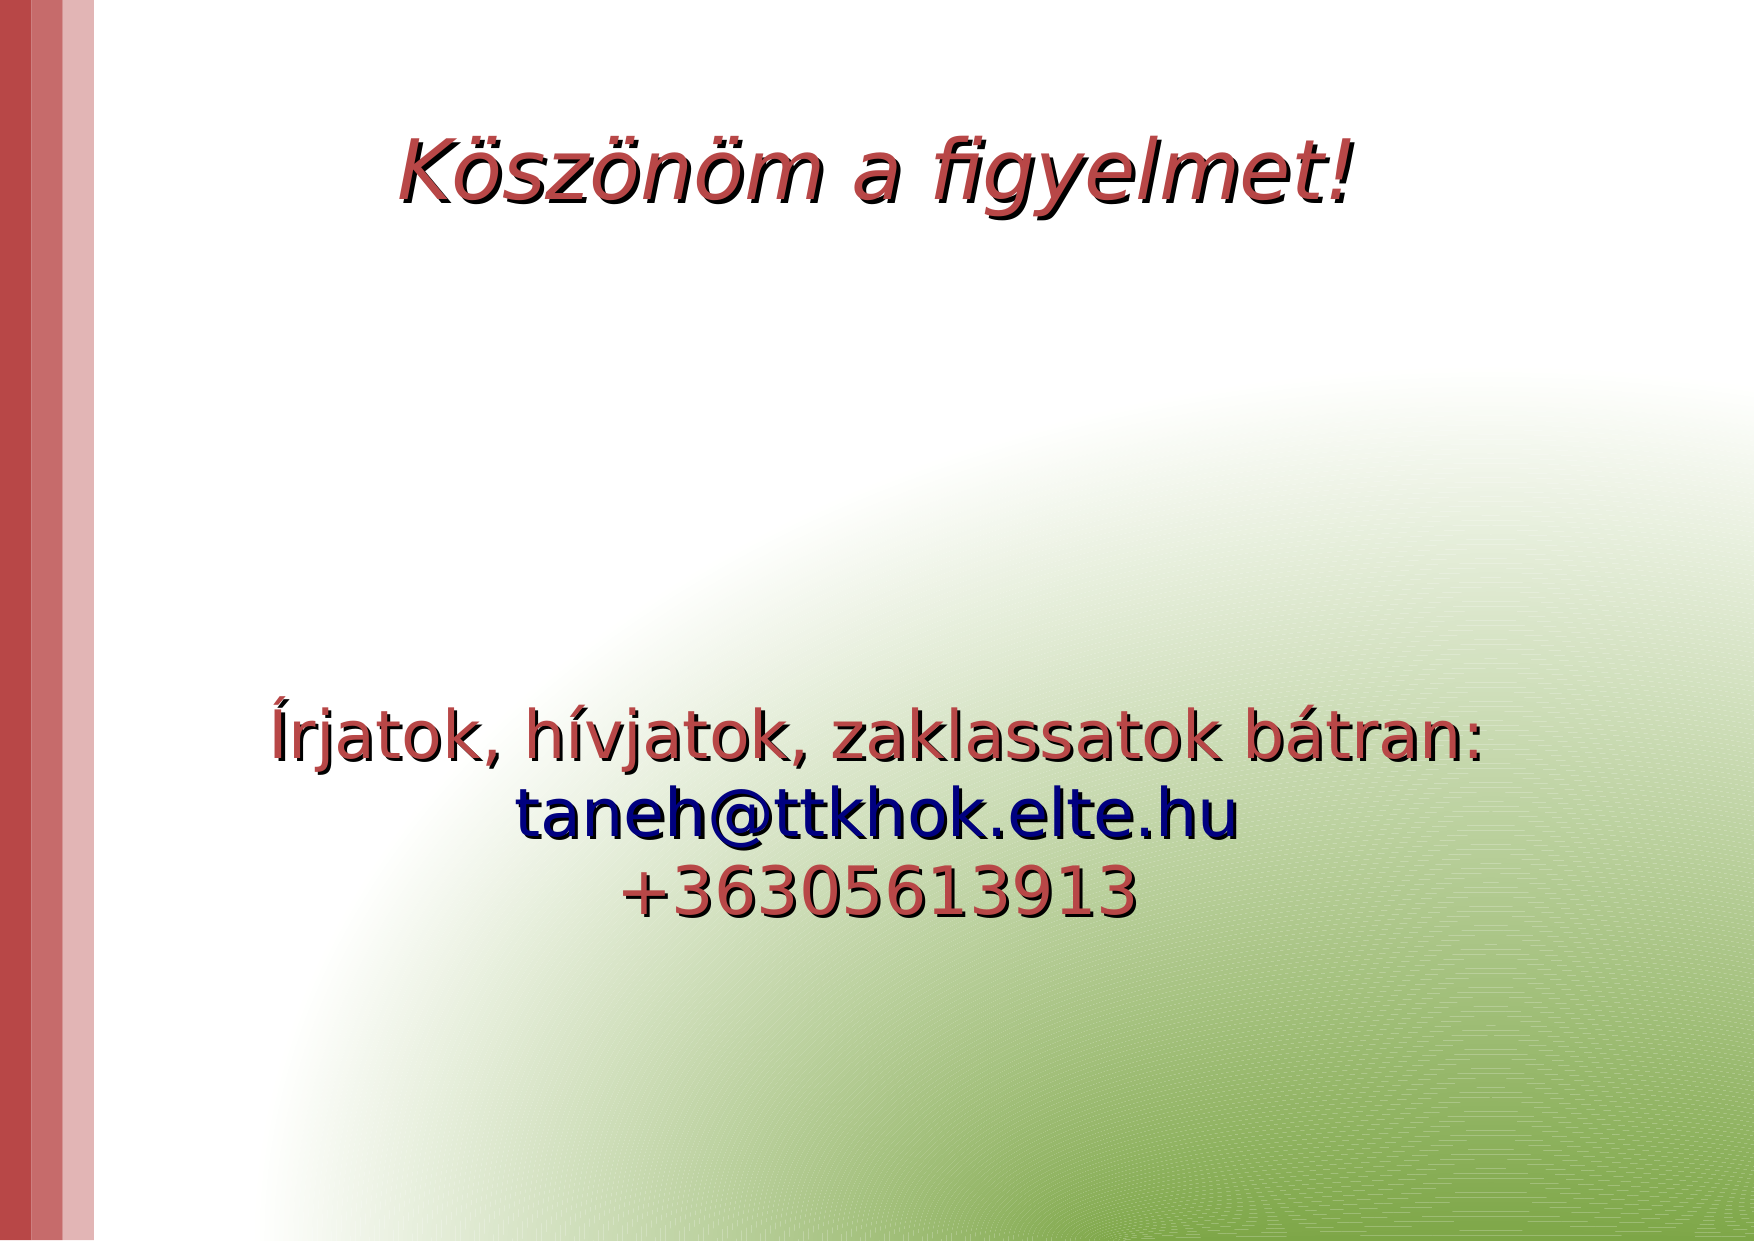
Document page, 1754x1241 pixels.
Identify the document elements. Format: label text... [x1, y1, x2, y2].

subtitle Írjatok, hívjatok, zaklassatok bátran: taneh@ttkhok.elte.hu +36305613913 [128, 344, 1627, 1127]
title Köszönöm a figyelmet! [128, 67, 1627, 275]
